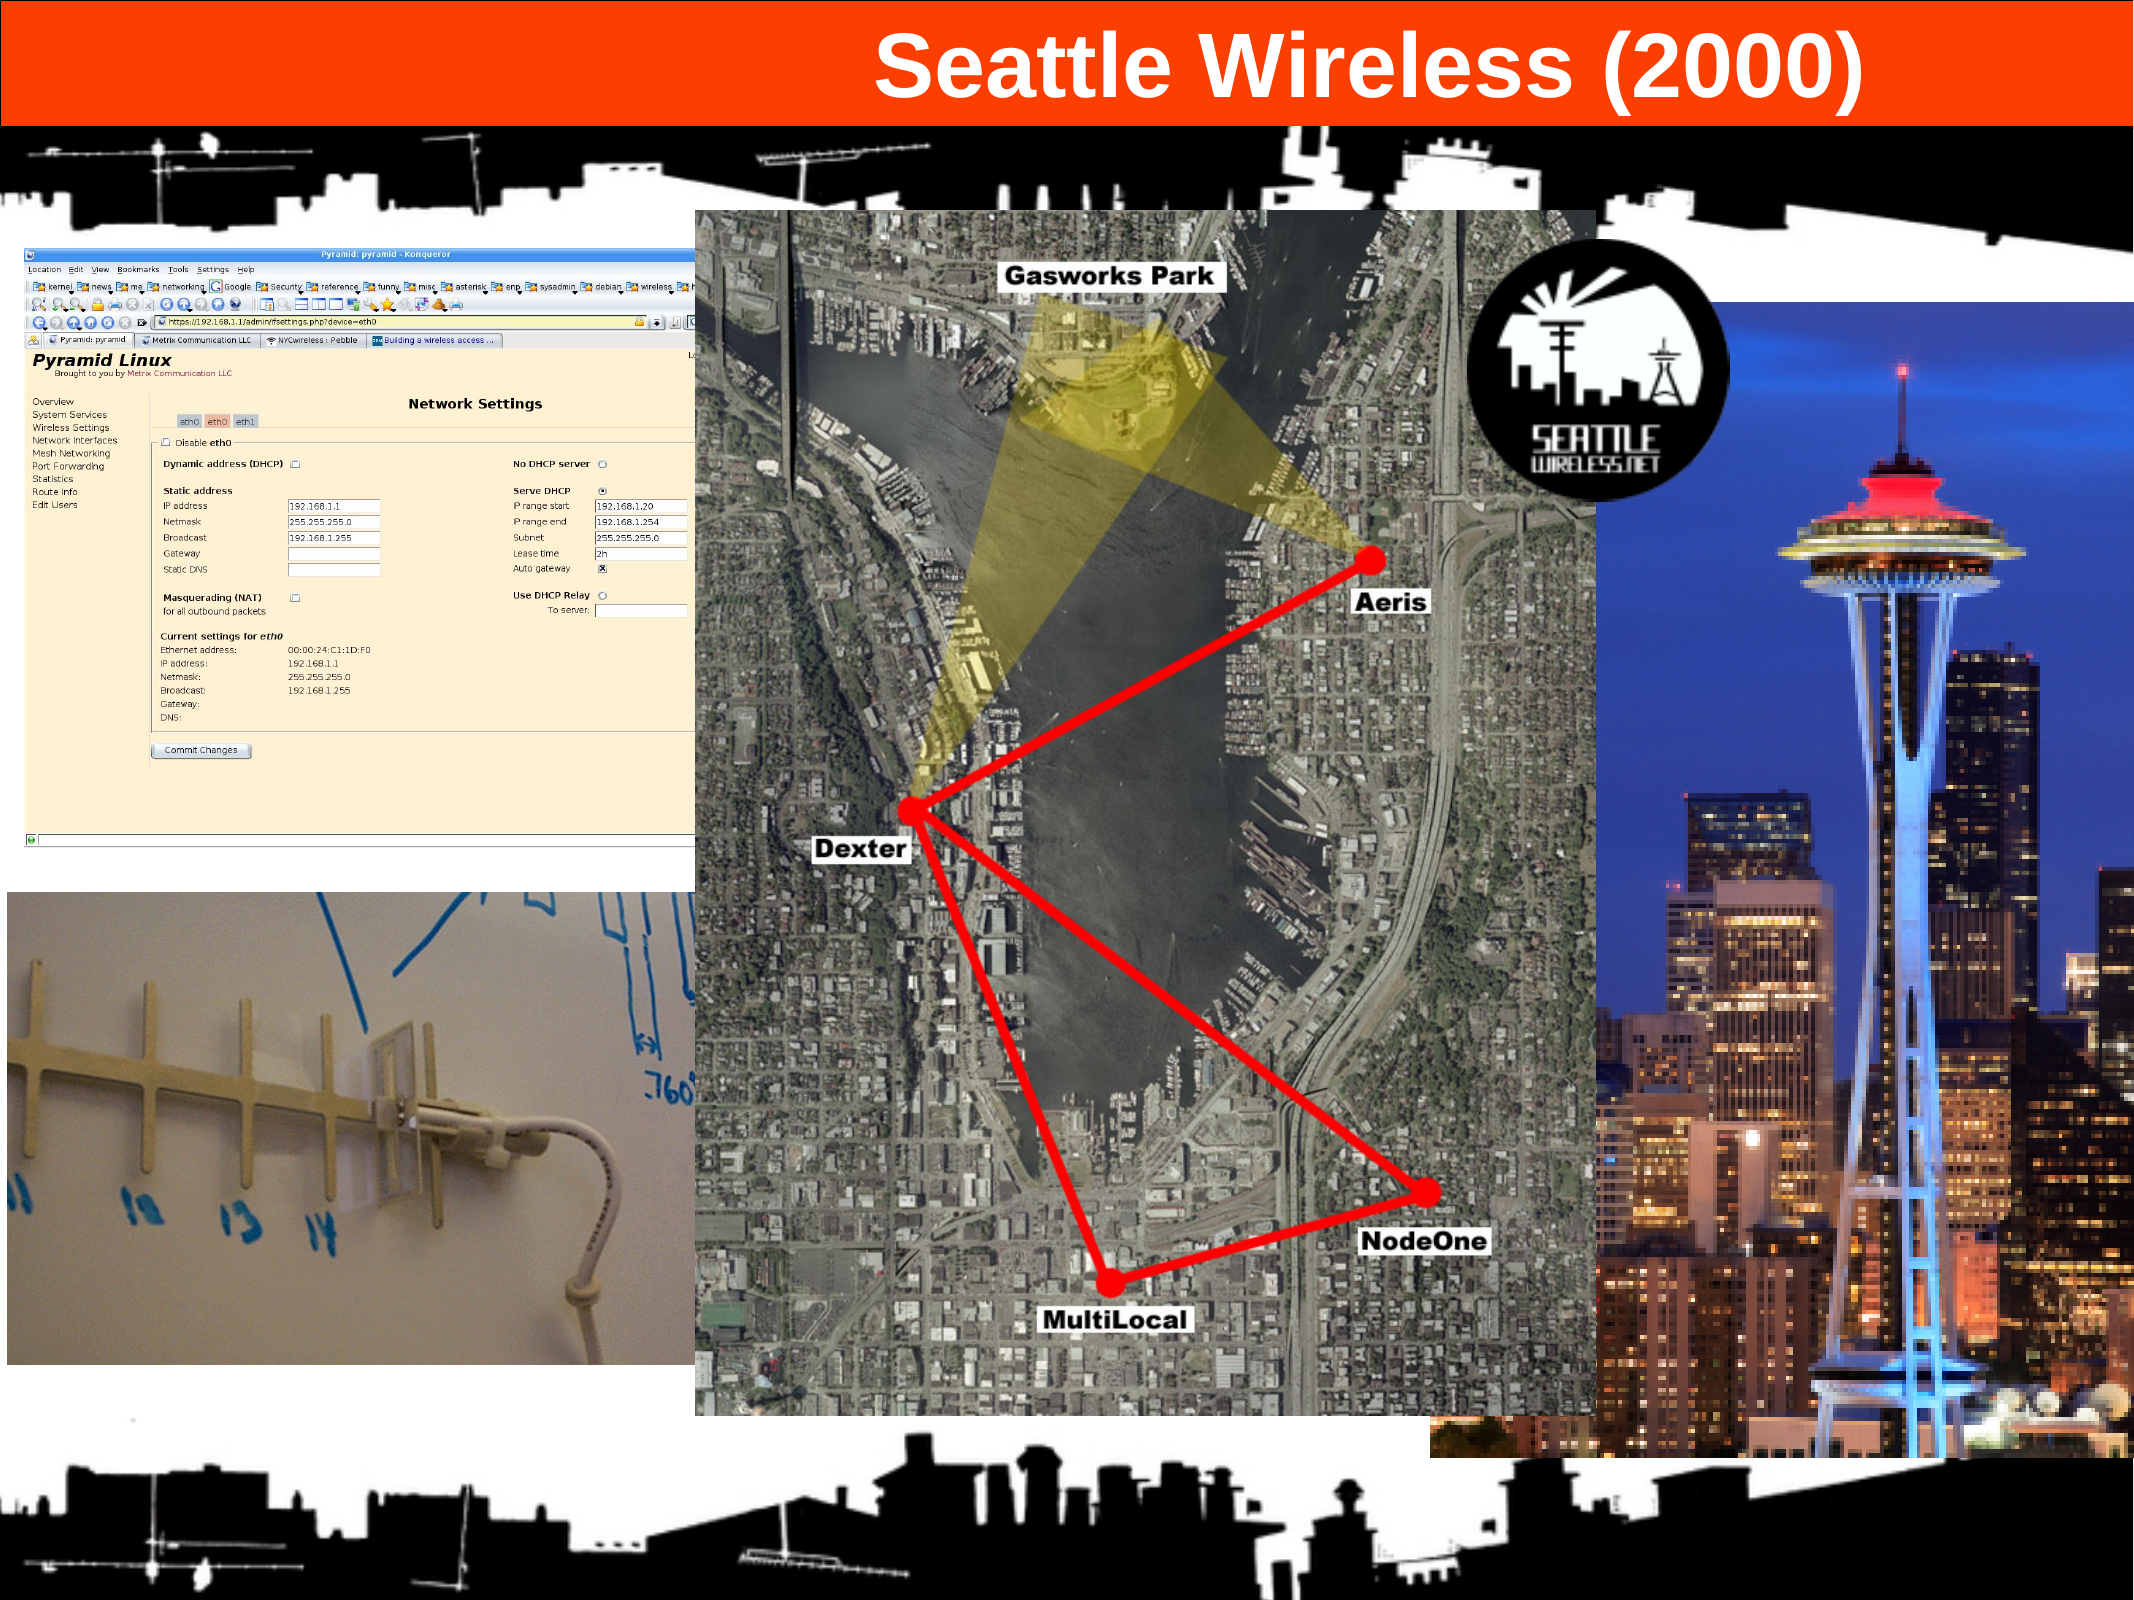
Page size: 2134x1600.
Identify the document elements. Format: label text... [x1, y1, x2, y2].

text_box Seattle Wireless (2000) [606, 14, 2134, 224]
picture [0, 126, 2134, 1600]
